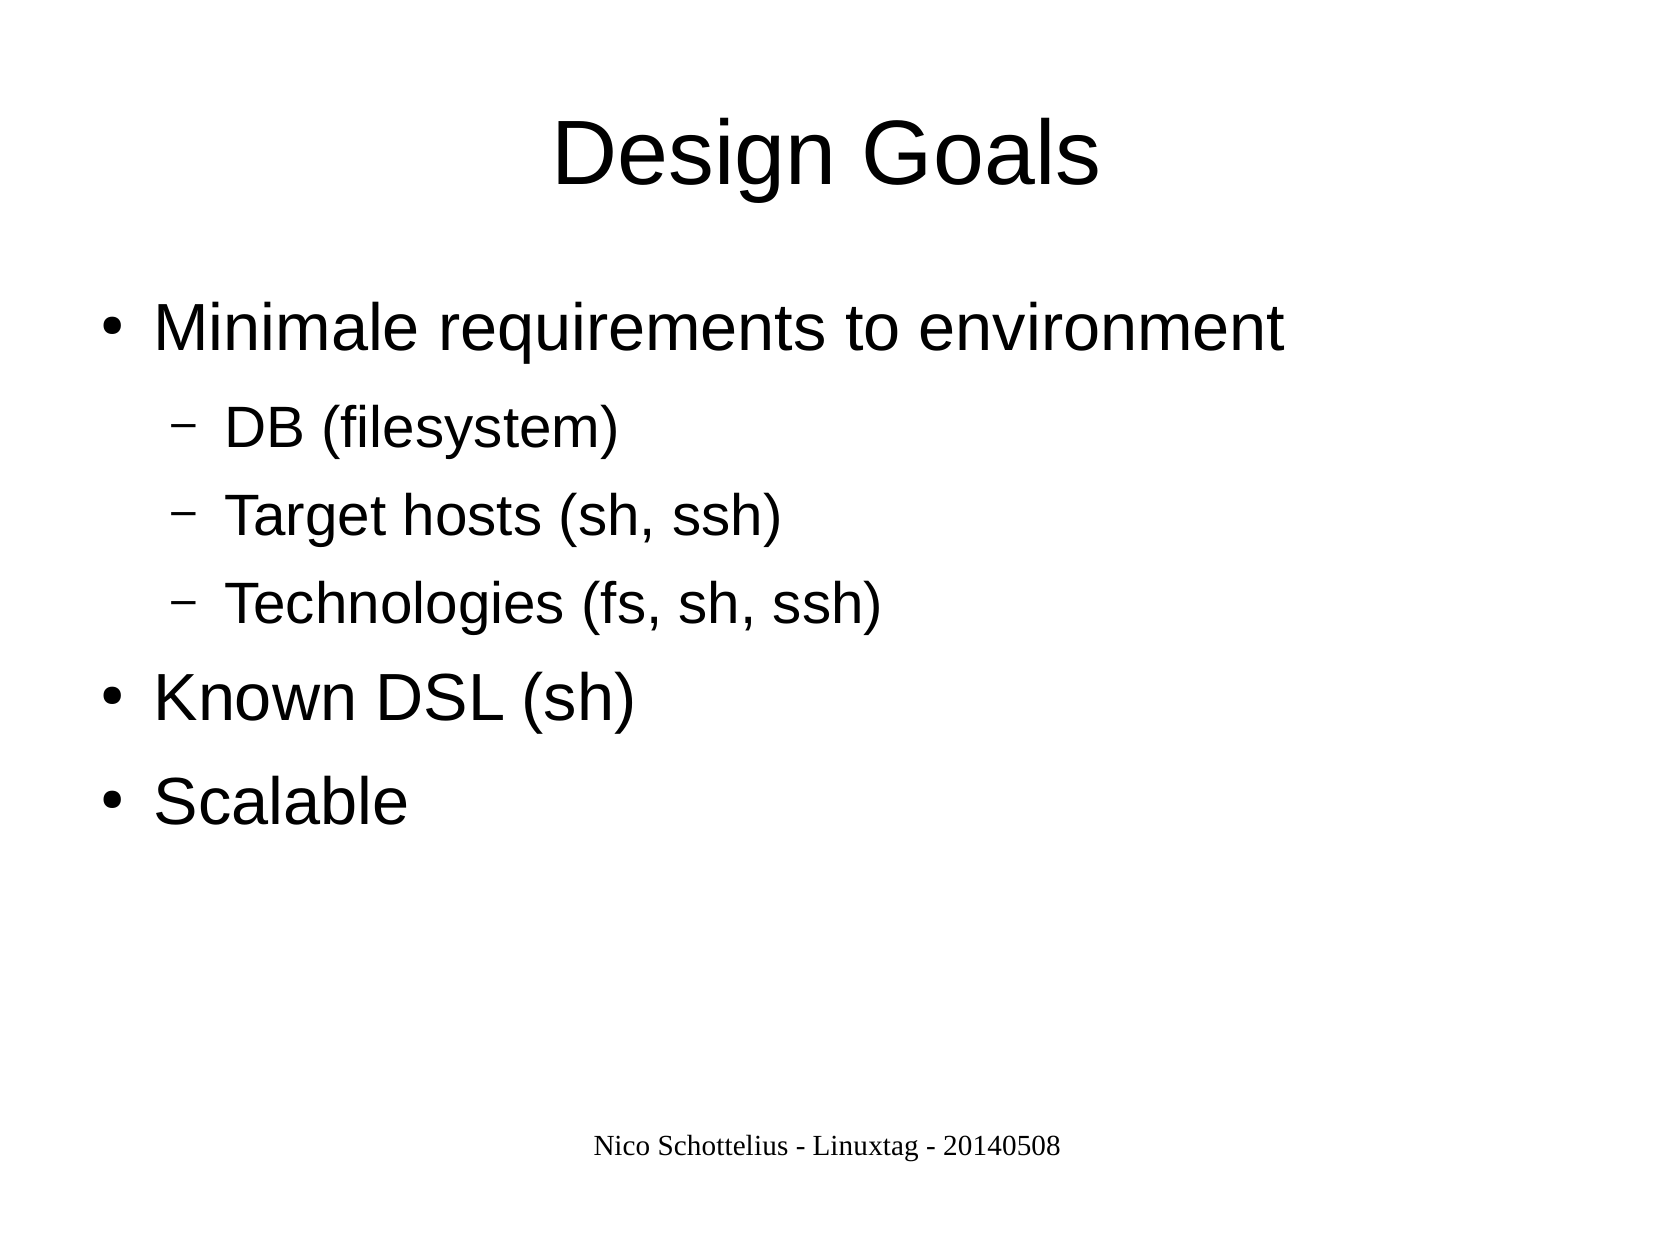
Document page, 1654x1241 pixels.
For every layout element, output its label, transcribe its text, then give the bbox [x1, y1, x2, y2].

list Minimale requirements to environment DB (filesystem) Target hosts (sh, ssh) Technologies (fs, sh, ssh) Known DSL (sh) Scalable [82, 290, 1538, 1010]
title Design Goals [82, 49, 1571, 257]
